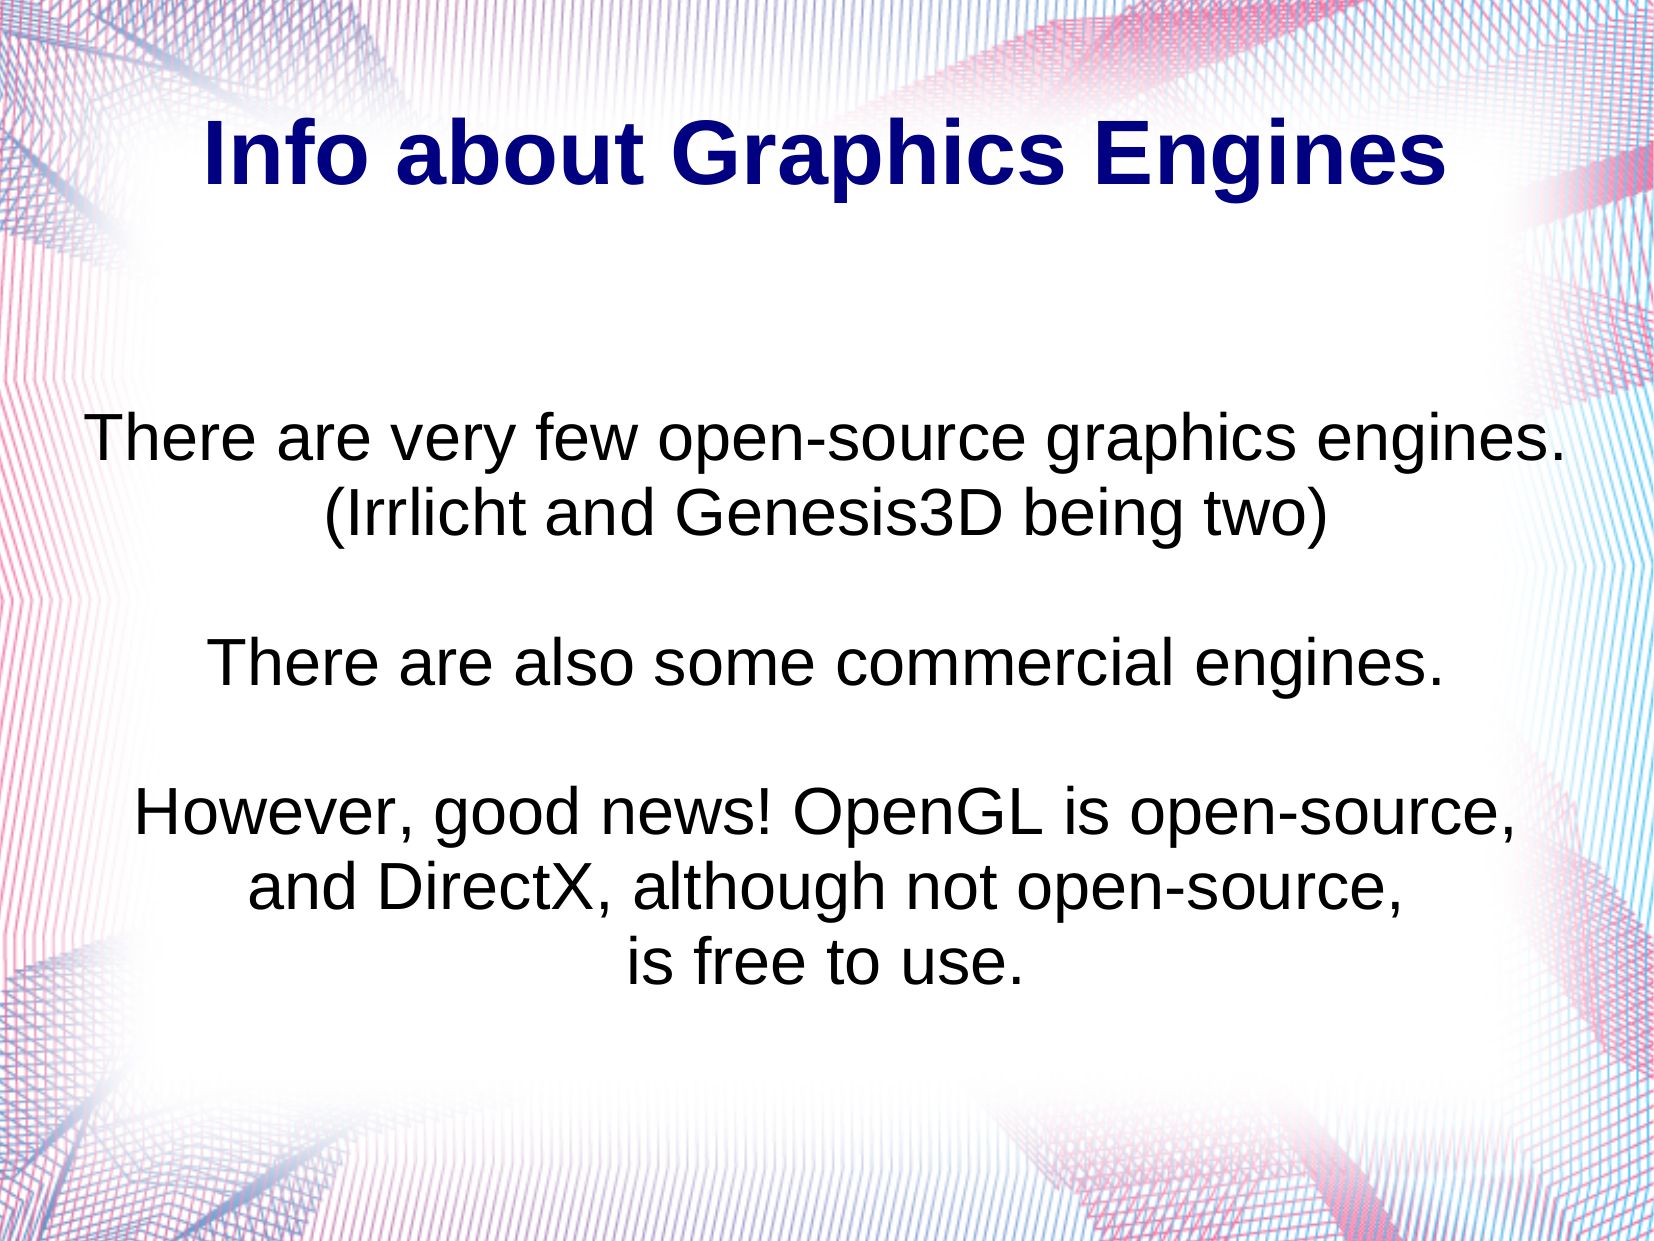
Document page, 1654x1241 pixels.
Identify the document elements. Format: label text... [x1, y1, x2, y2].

title Info about Graphics Engines [82, 49, 1571, 257]
picture [0, 0, 1654, 1241]
subtitle There are very few open-source graphics engines. (Irrlicht and Genesis3D being two) There are also some commercial engines. However, good news! OpenGL is open-source, and DirectX, although not open-source, is free to use. [82, 290, 1571, 1109]
